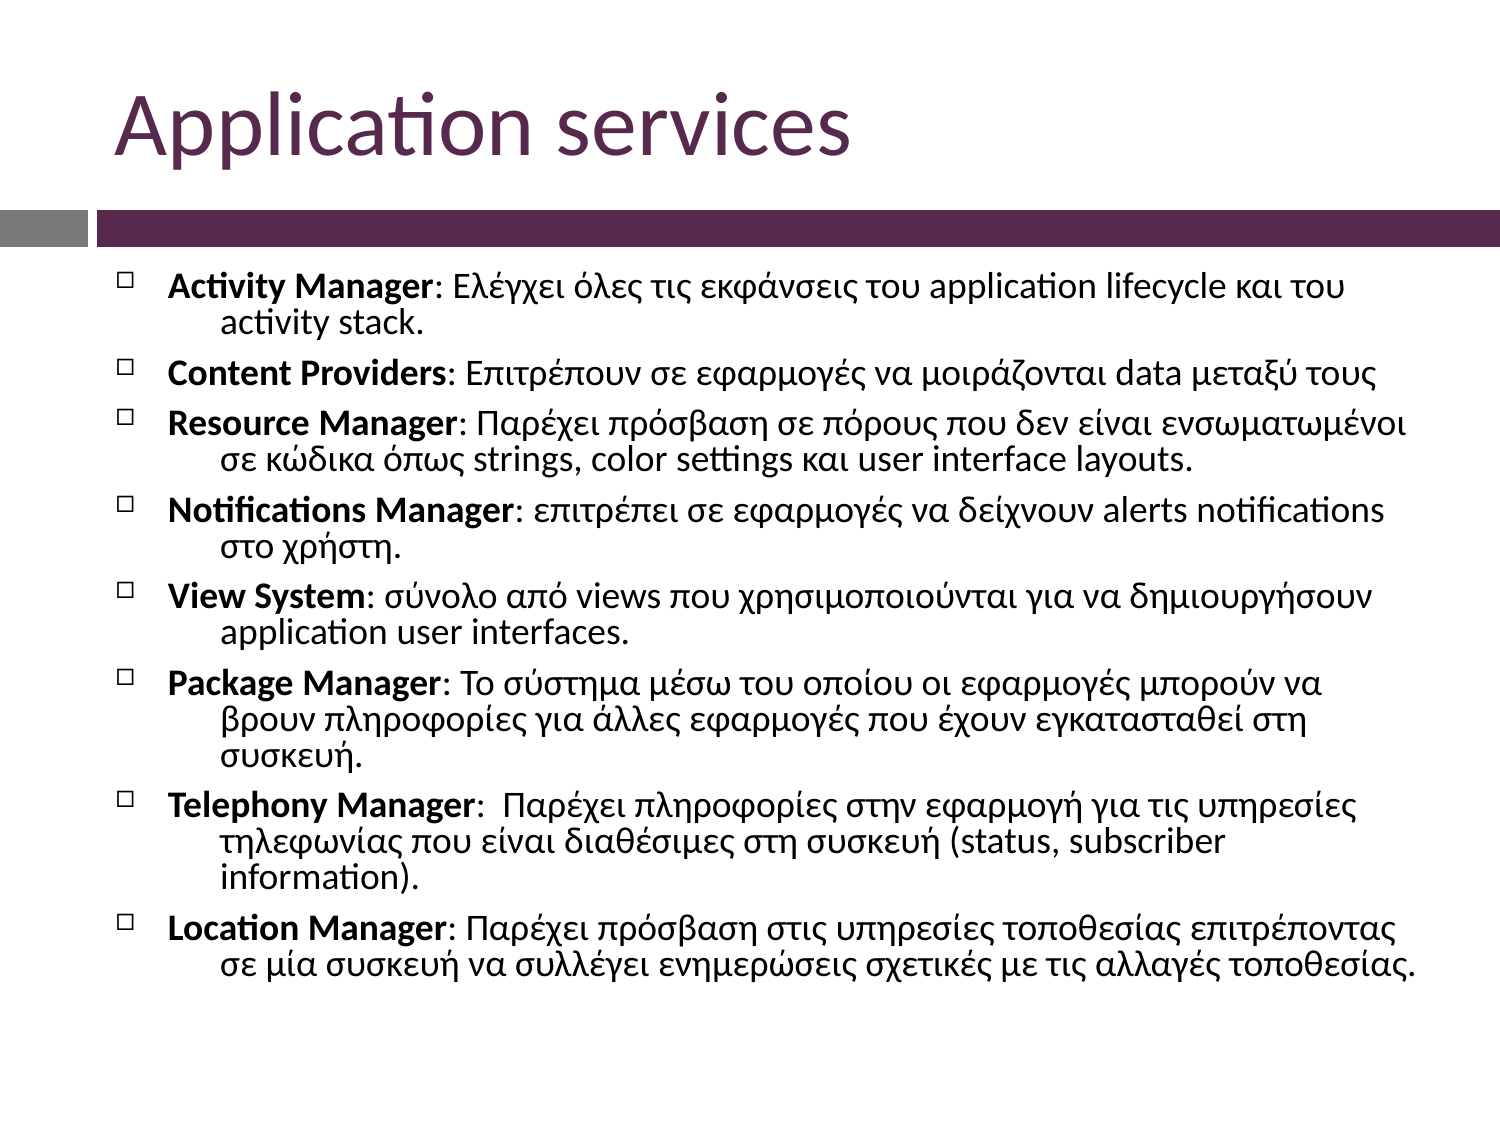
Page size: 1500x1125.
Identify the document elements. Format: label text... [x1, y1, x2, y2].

list Activity Manager: Ελέγχει όλες τις εκφάνσεις του application lifecycle και του activity stack. Content Providers: Επιτρέπουν σε εφαρμογές να μοιράζονται data μεταξύ τους Resource Manager: Παρέχει πρόσβαση σε πόρους που δεν είναι ενσωματωμένοι σε κώδικα όπως strings, color settings και user interface layouts. Notifications Manager: επιτρέπει σε εφαρμογές να δείχνουν alerts notifications στο χρήστη. View System: σύνολο από views που χρησιμοποιούνται για να δημιουργήσουν application user interfaces. Package Manager: Το σύστημα μέσω του οποίου οι εφαρμογές μπορούν να βρουν πληροφορίες για άλλες εφαρμογές που έχουν εγκατασταθεί στη συσκευή. Telephony Manager: Παρέχει πληροφορίες στην εφαρμογή για τις υπηρεσίες τηλεφωνίας που είναι διαθέσιμες στη συσκευή (status, subscriber information). Location Manager: Παρέχει πρόσβαση στις υπηρεσίες τοποθεσίας επιτρέποντας σε μία συσκευή να συλλέγει ενημερώσεις σχετικές με τις αλλαγές τοποθεσίας. [100, 262, 1438, 1000]
title Application services [99, 37, 1438, 201]
